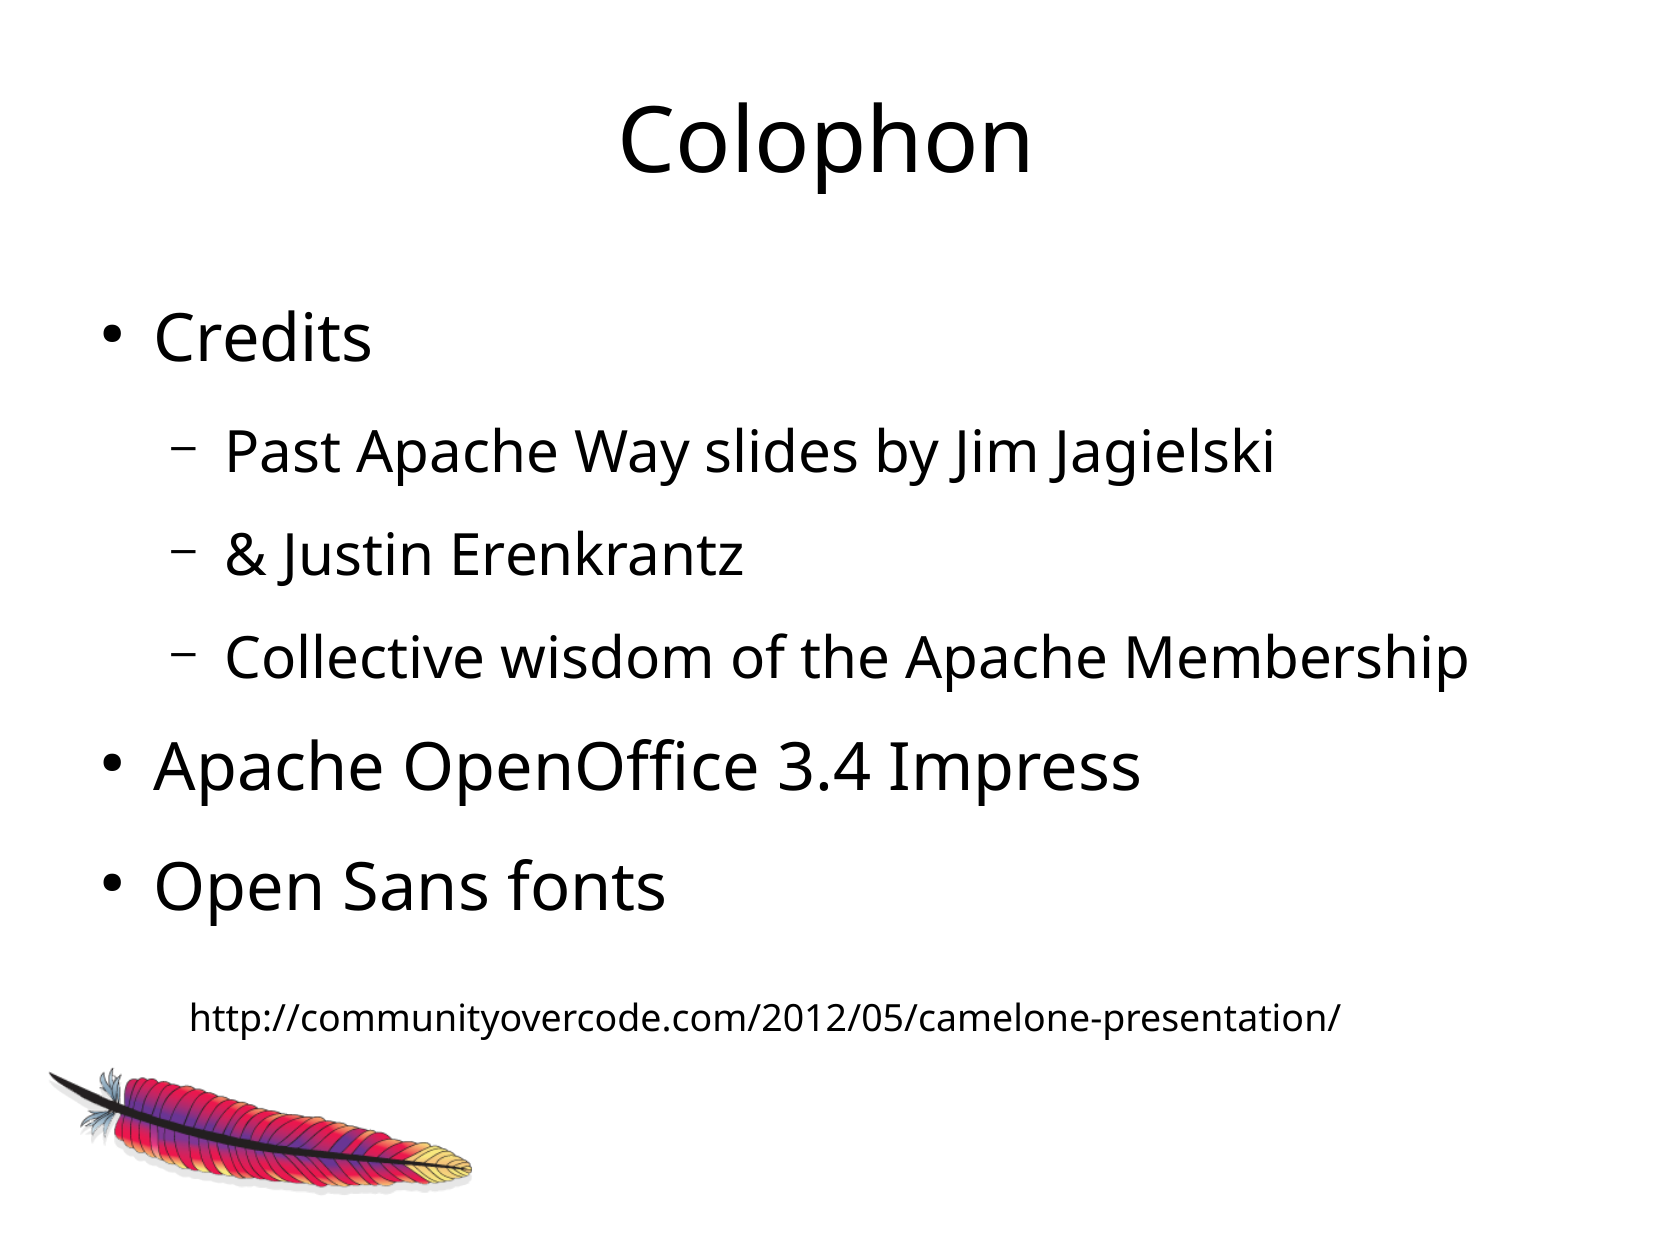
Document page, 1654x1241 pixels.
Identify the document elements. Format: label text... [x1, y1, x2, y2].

picture [45, 1064, 477, 1200]
title Colophon [82, 49, 1571, 226]
text_box http://communityovercode.com/2012/05/camelone-presentation/ ‎ [174, 984, 1480, 1051]
list Credits Past Apache Way slides by Jim Jagielski & Justin Erenkrantz Collective wisdom of the Apache Membership Apache OpenOffice 3.4 Impress Open Sans fonts [82, 290, 1571, 931]
